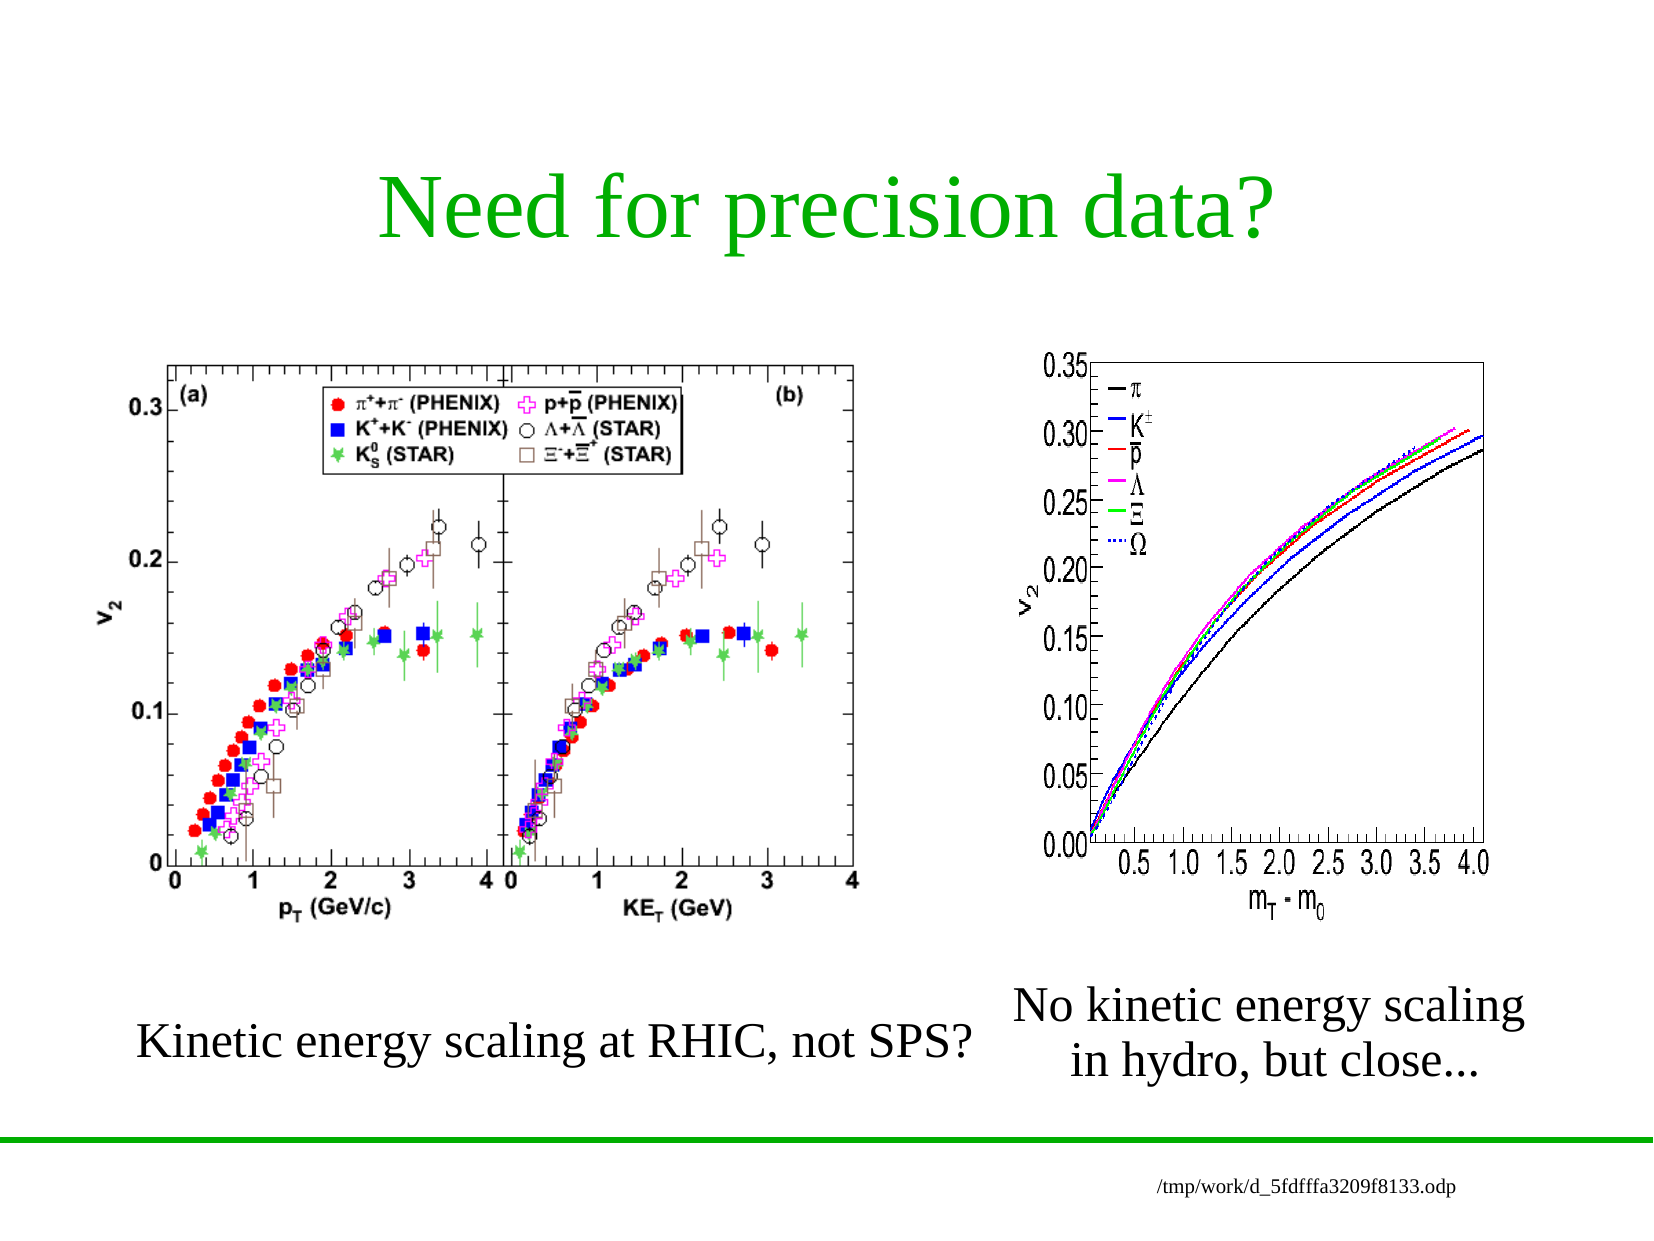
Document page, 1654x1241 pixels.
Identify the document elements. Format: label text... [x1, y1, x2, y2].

picture [1012, 299, 1538, 938]
title Need for precision data? [121, 102, 1534, 310]
text_box No kinetic energy scaling in hydro, but close... [1012, 976, 1539, 1088]
text_box Kinetic energy scaling at RHIC, not SPS? [135, 1012, 976, 1068]
picture [79, 337, 901, 966]
